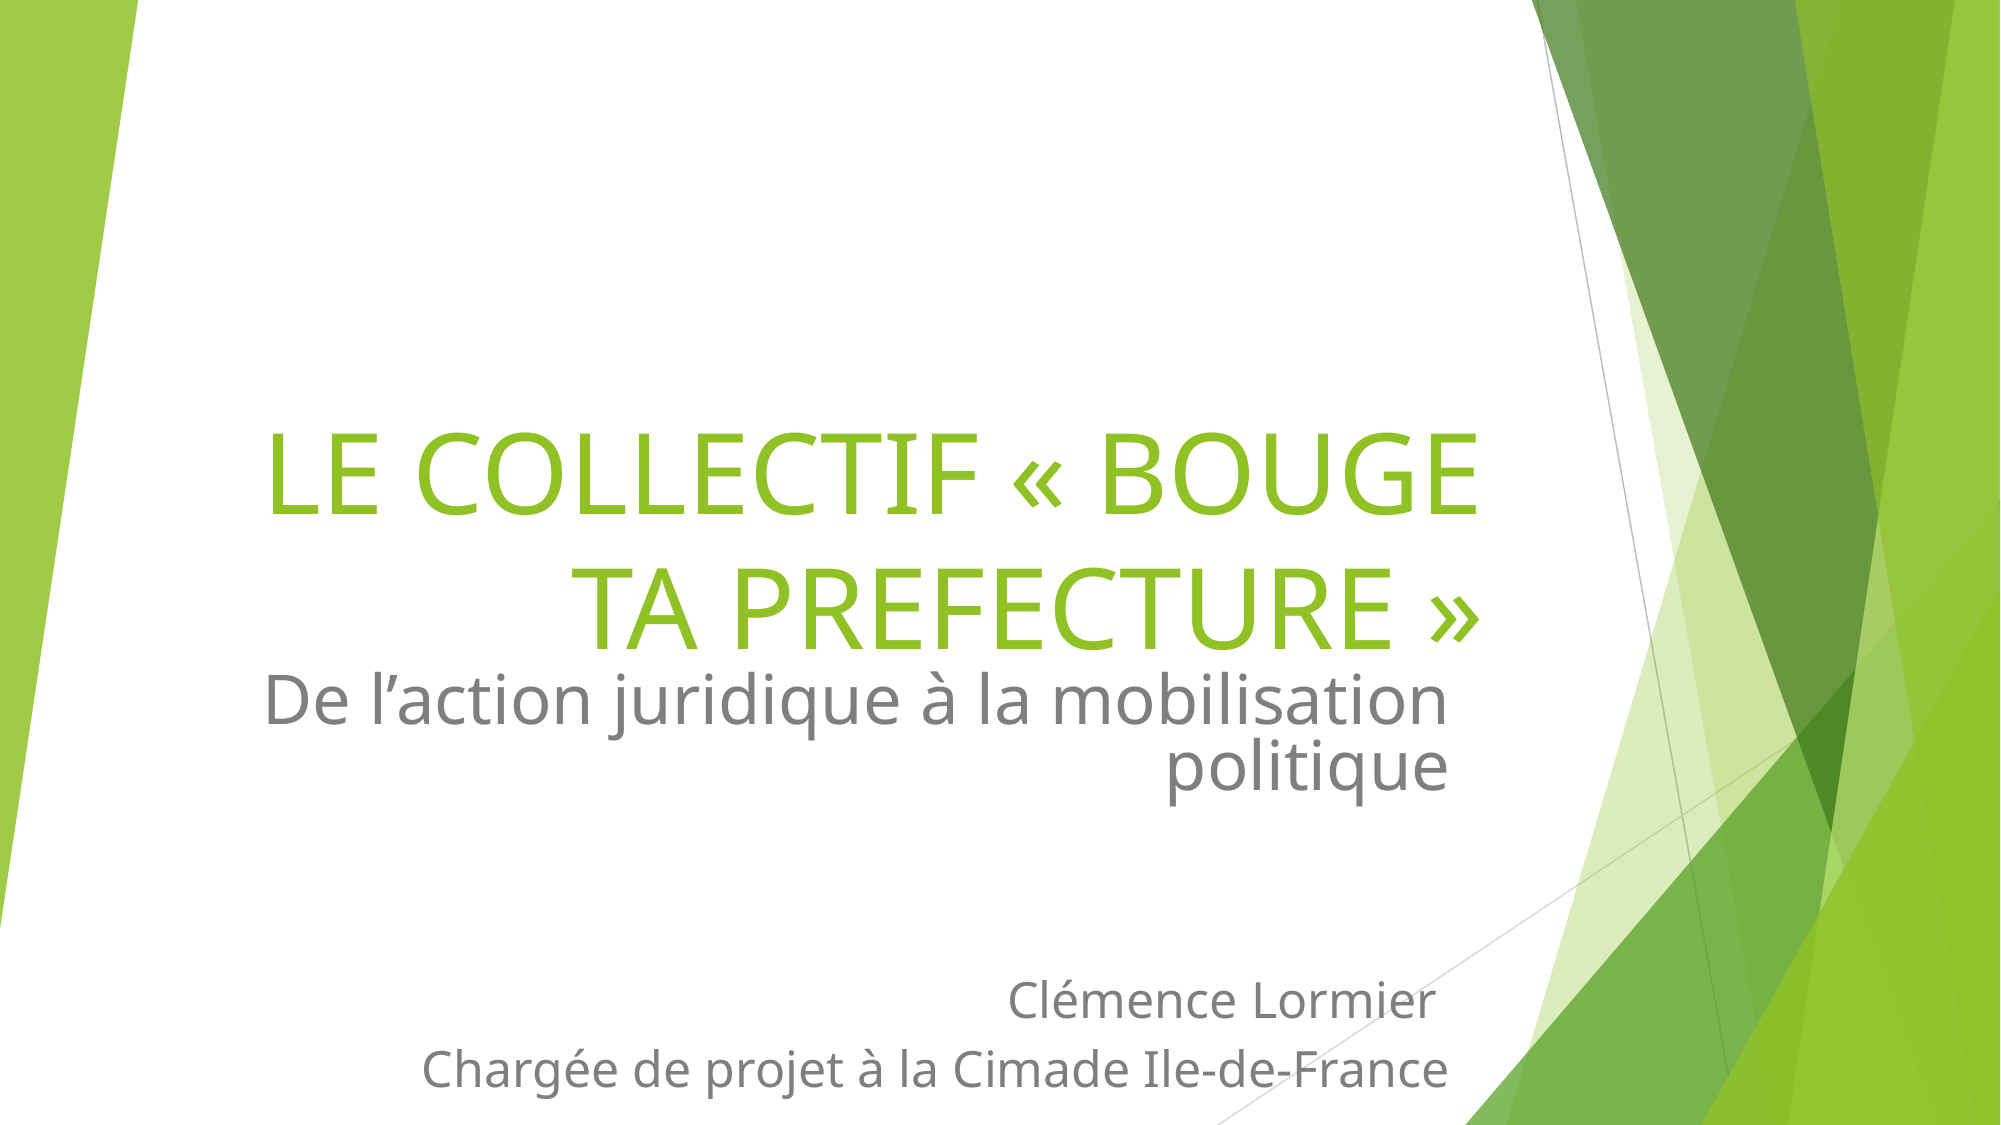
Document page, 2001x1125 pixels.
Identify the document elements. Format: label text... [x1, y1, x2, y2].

subtitle De l’action juridique à la mobilisation politique Clémence Lormier Chargée de projet à la Cimade Ile-de-France [247, 664, 1522, 1125]
title LE COLLECTIF « BOUGE TA PREFECTURE » [247, 394, 1522, 664]
